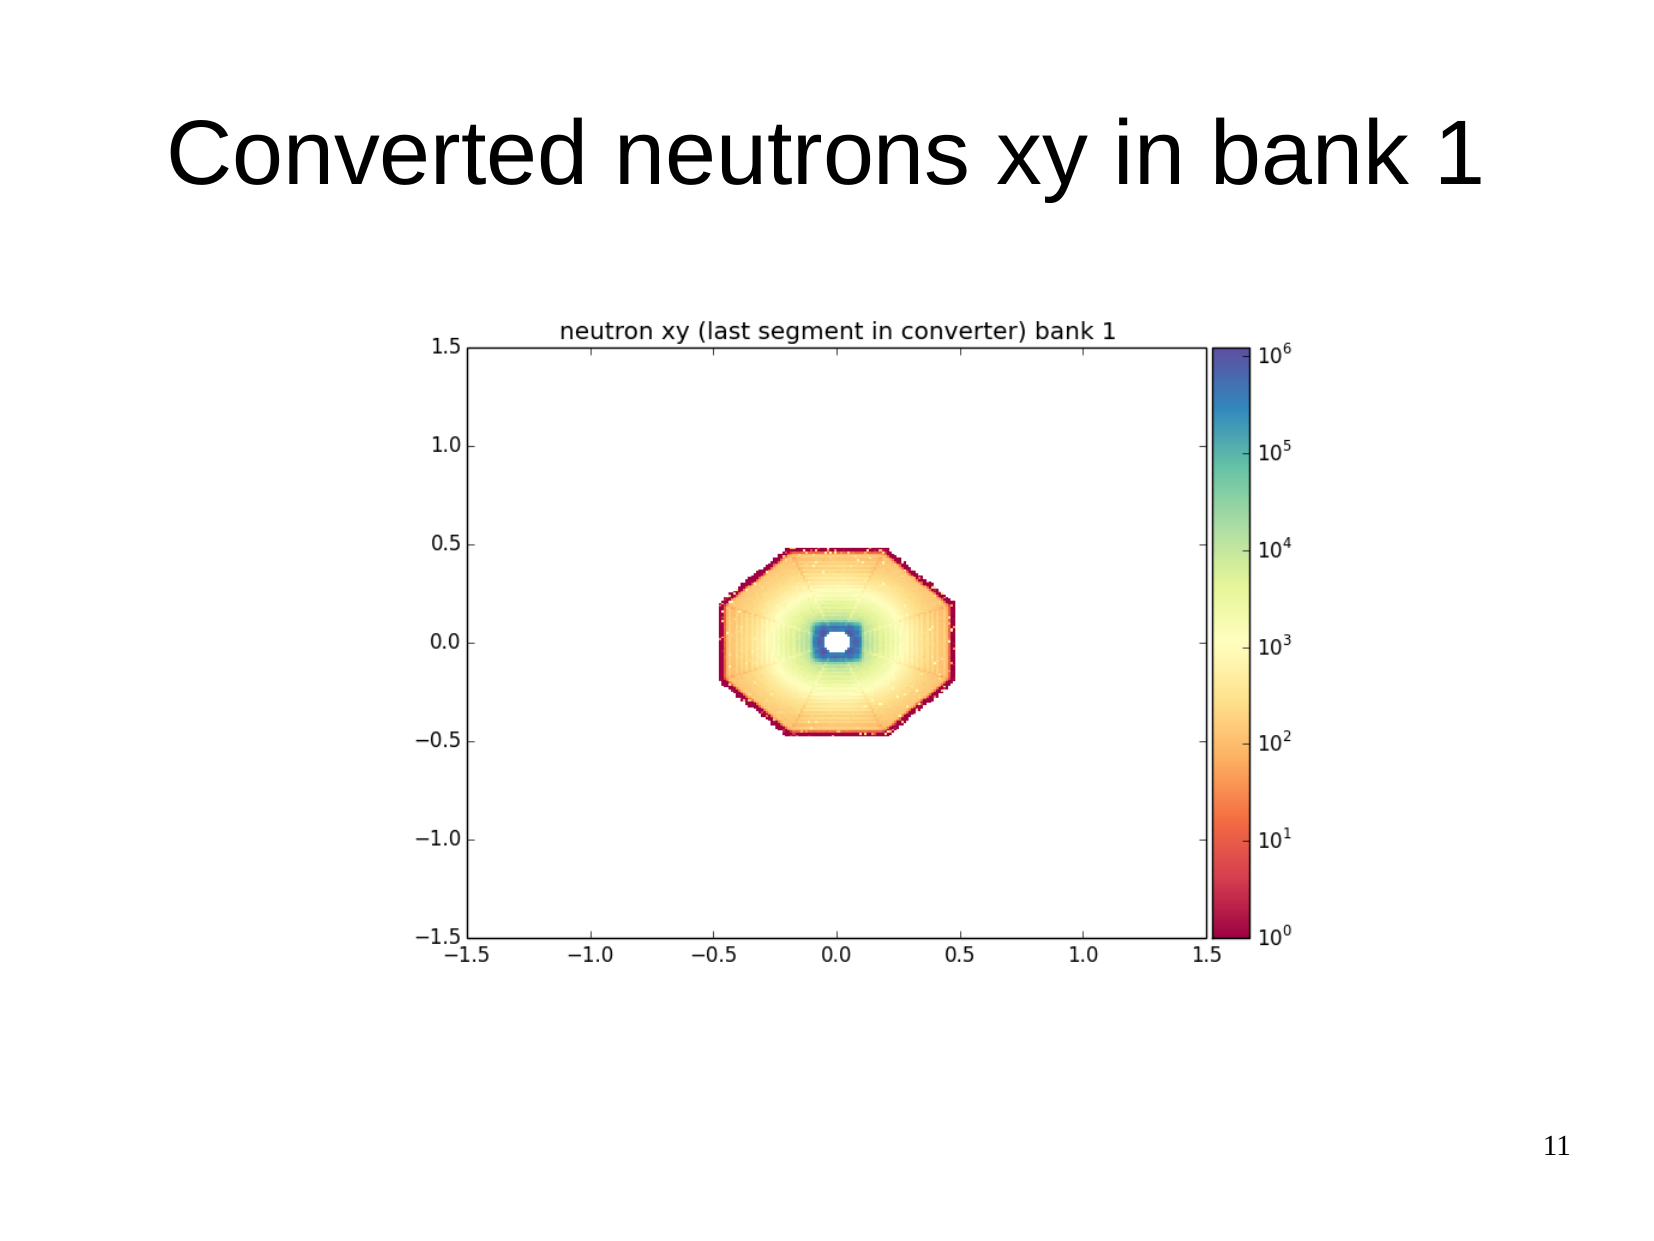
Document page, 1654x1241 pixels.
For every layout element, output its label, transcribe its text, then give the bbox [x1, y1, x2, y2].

title Converted neutrons xy in bank 1 [82, 49, 1571, 257]
picture [347, 290, 1307, 1010]
